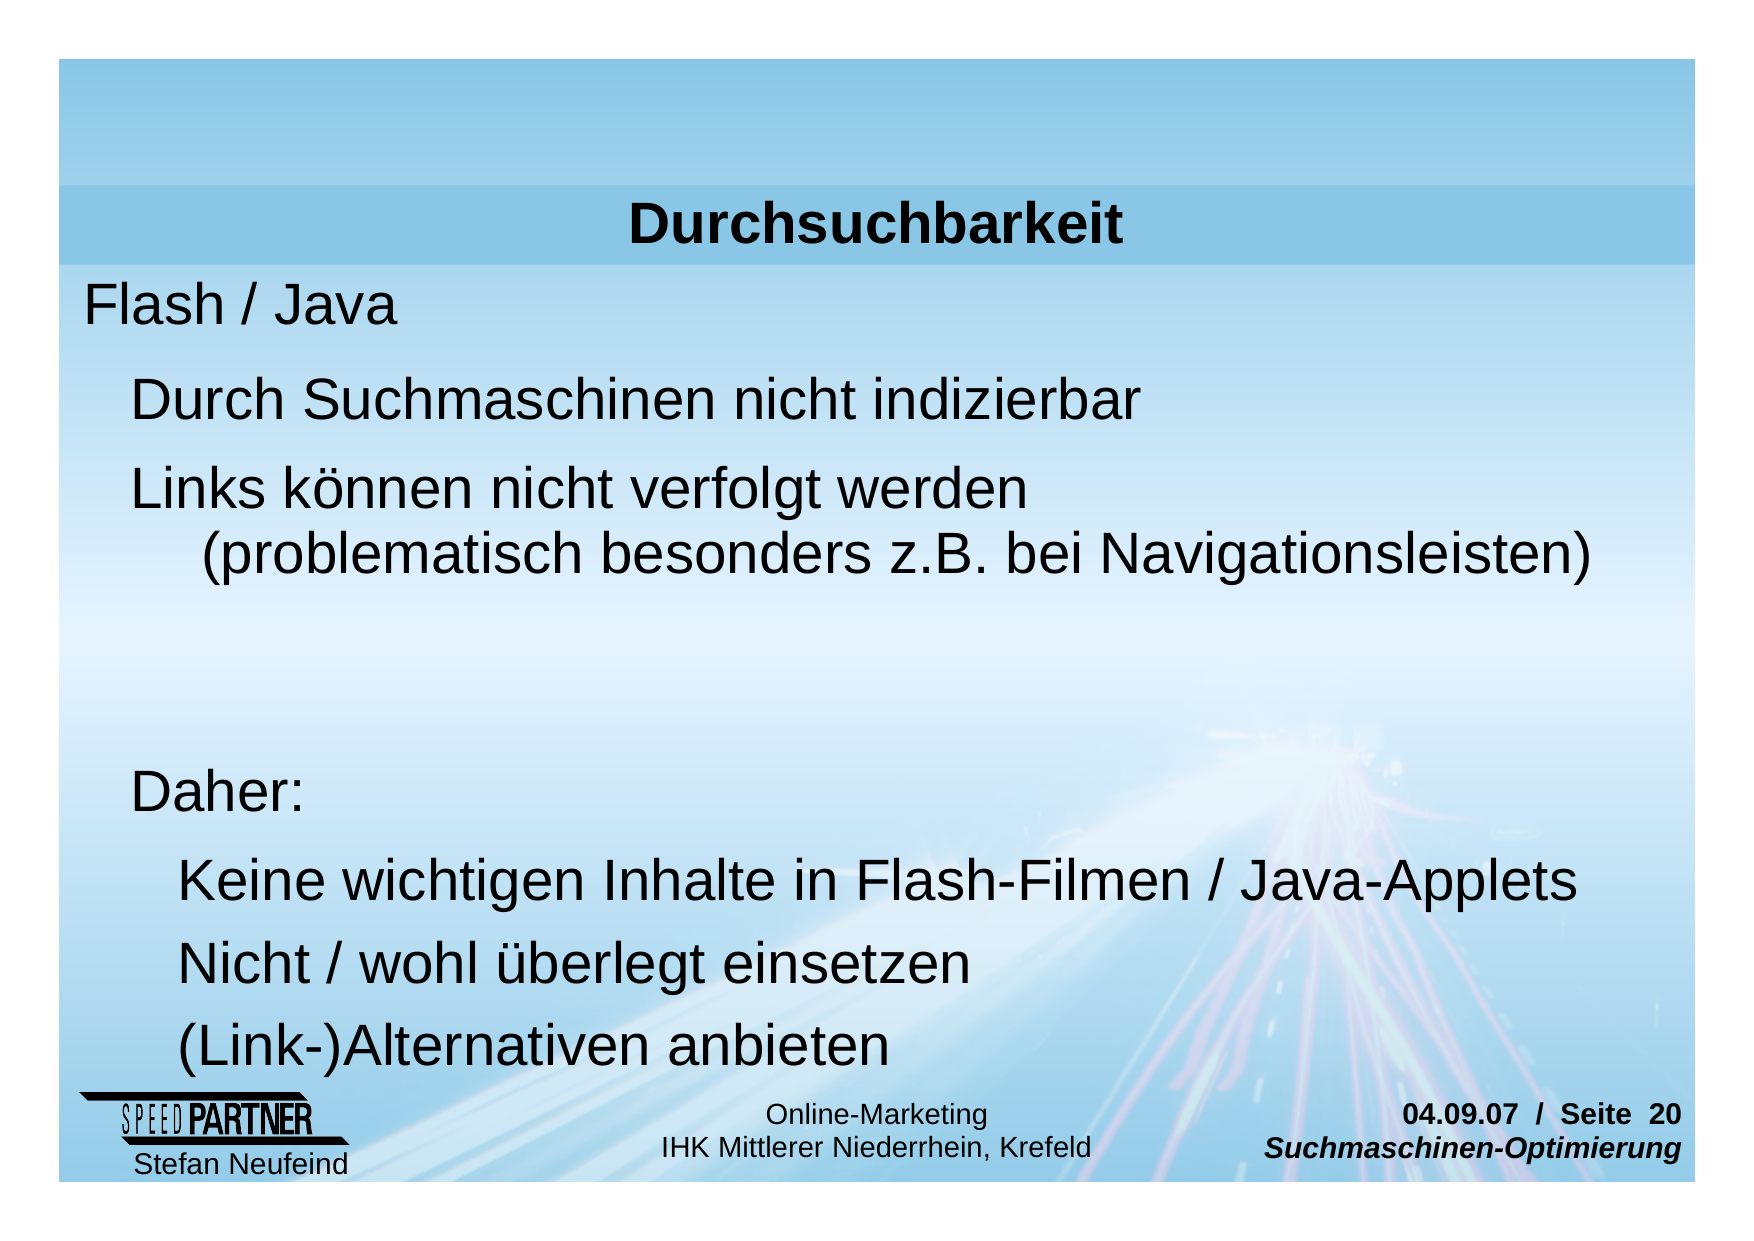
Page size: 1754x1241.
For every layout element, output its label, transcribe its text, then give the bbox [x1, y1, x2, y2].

picture [59, 265, 1695, 1182]
picture [59, 59, 1695, 185]
list Flash / Java Durch Suchmaschinen nicht indizierbar Links können nicht verfolgt werden (problematisch besonders z.B. bei Navigationsleisten) [71, 272, 1695, 758]
list Daher: Keine wichtigen Inhalte in Flash-Filmen / Java-Applets Nicht / wohl überlegt einsetzen (Link-)Alternativen anbieten [71, 758, 1695, 1078]
title Durchsuchbarkeit [59, 190, 1695, 257]
